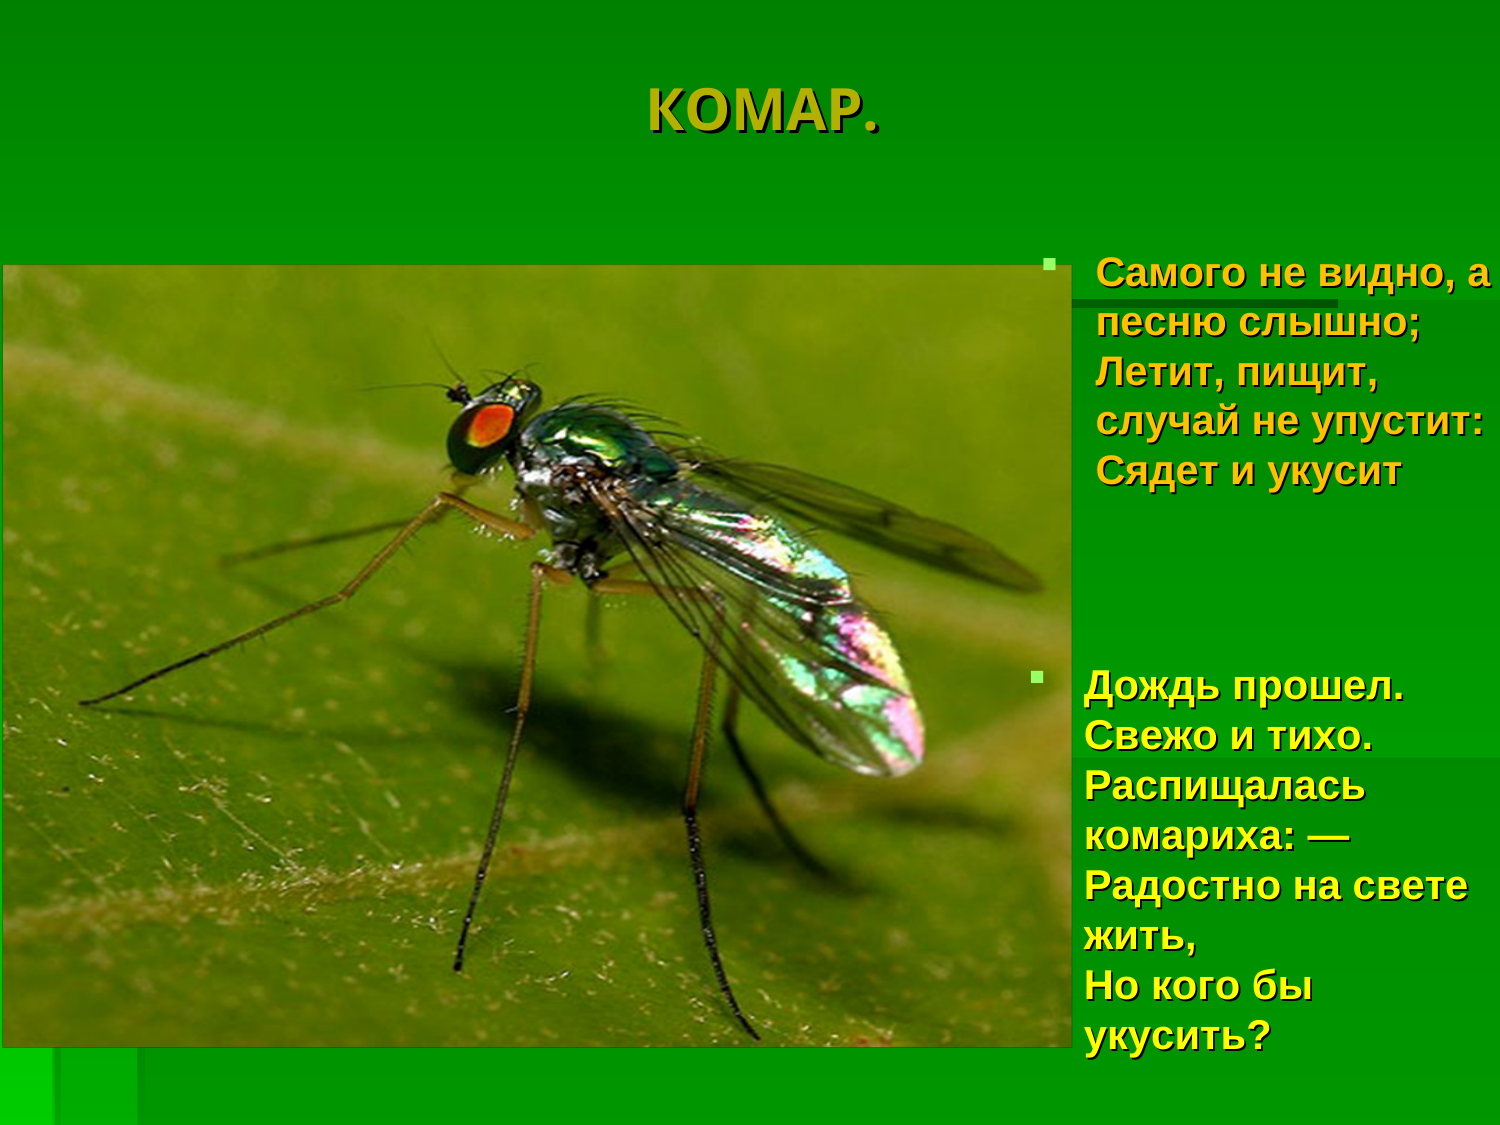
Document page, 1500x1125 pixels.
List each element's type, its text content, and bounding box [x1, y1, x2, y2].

picture [0, 262, 1075, 1051]
title КОМАР. [75, 40, 1451, 175]
list Дождь прошел. Свежо и тихо. Распищалась комариха: — Радостно на свете жить, Но кого бы укусить? [1012, 649, 1500, 1125]
list Самого не видно, а песню слышно; Летит, пищит, случай не упустит: Сядет и укусит [1024, 237, 1500, 500]
